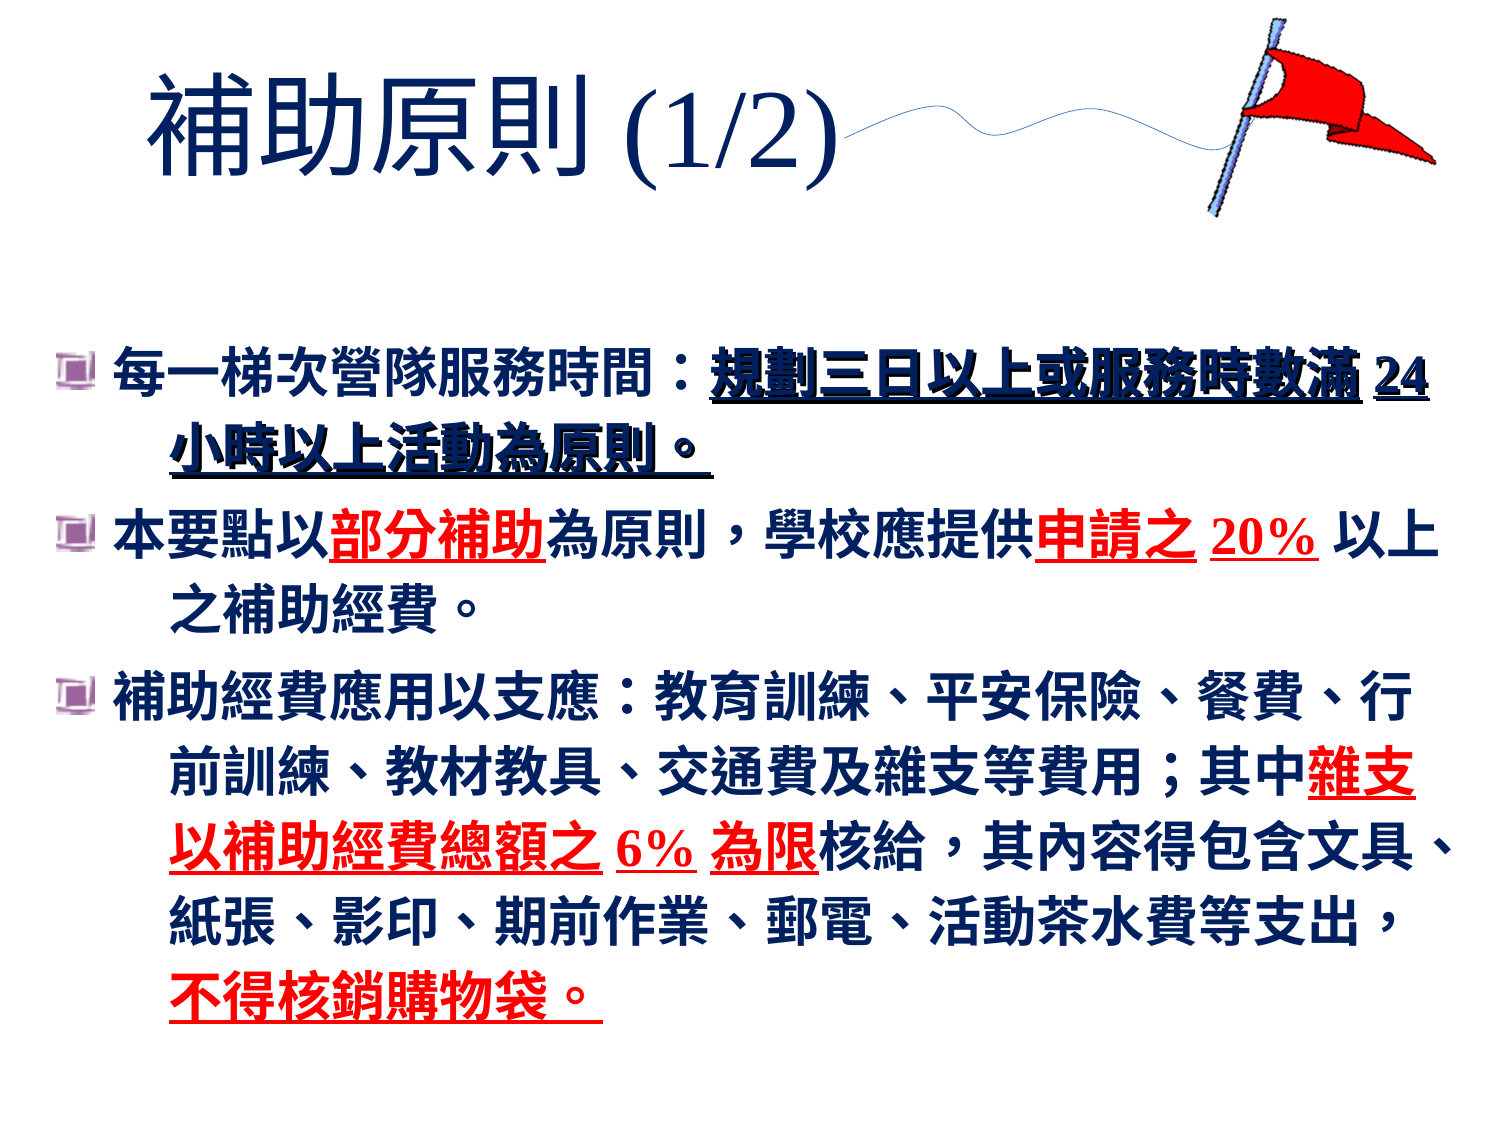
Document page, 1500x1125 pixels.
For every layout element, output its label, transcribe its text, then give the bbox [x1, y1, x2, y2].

picture [1160, 11, 1457, 304]
text_box 補助原則(1/2) [118, 23, 868, 223]
list 每一梯次營隊服務時間：規劃三日以上或服務時數滿24小時以上活動為原則。 本要點以部分補助為原則，學校應提供申請之20%以上之補助經費。 補助經費應用以支應：教育訓練、平安保險、餐費、行前訓練、教材教具、交通費及雜支等費用；其中雜支以補助經費總額之6%為限核給，其內容得包含文具、紙張、影印、期前作業、郵電、活動茶水費等支出，不得核銷購物袋。 [41, 243, 1477, 1059]
